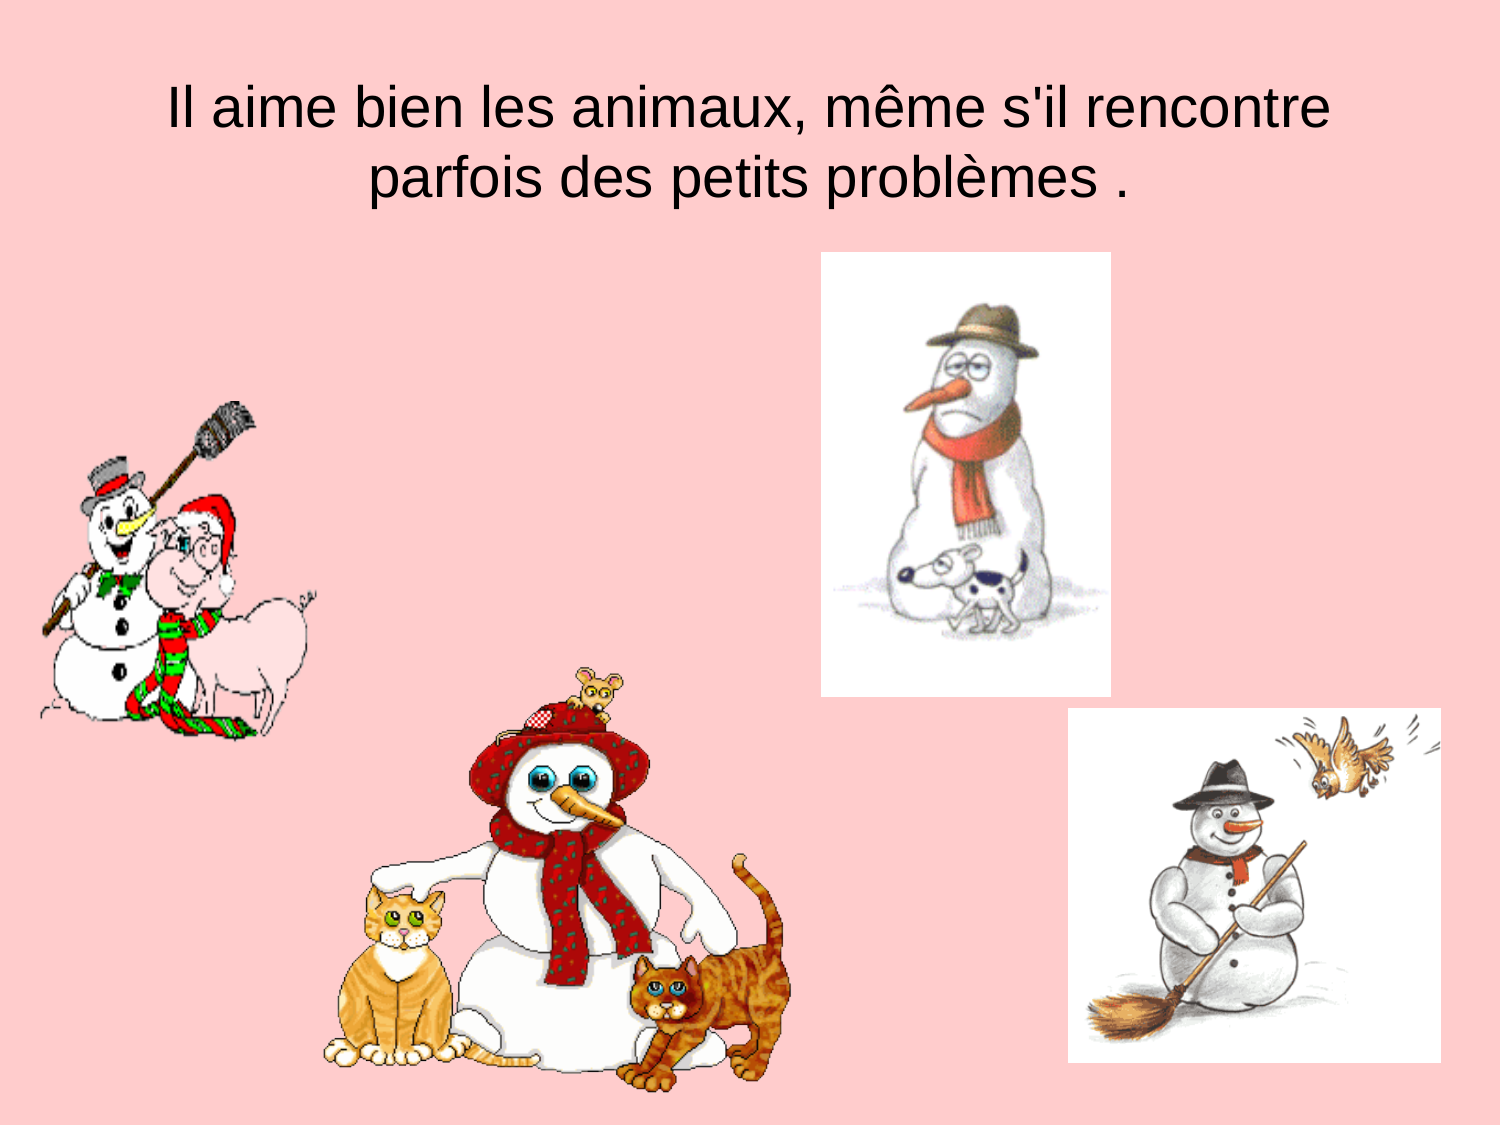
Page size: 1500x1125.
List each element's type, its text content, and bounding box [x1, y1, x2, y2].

picture [37, 401, 796, 1096]
picture [1068, 708, 1441, 1063]
title Il aime bien les animaux, même s'il rencontre parfois des petits problèmes . [75, 45, 1426, 233]
picture [821, 252, 1111, 697]
